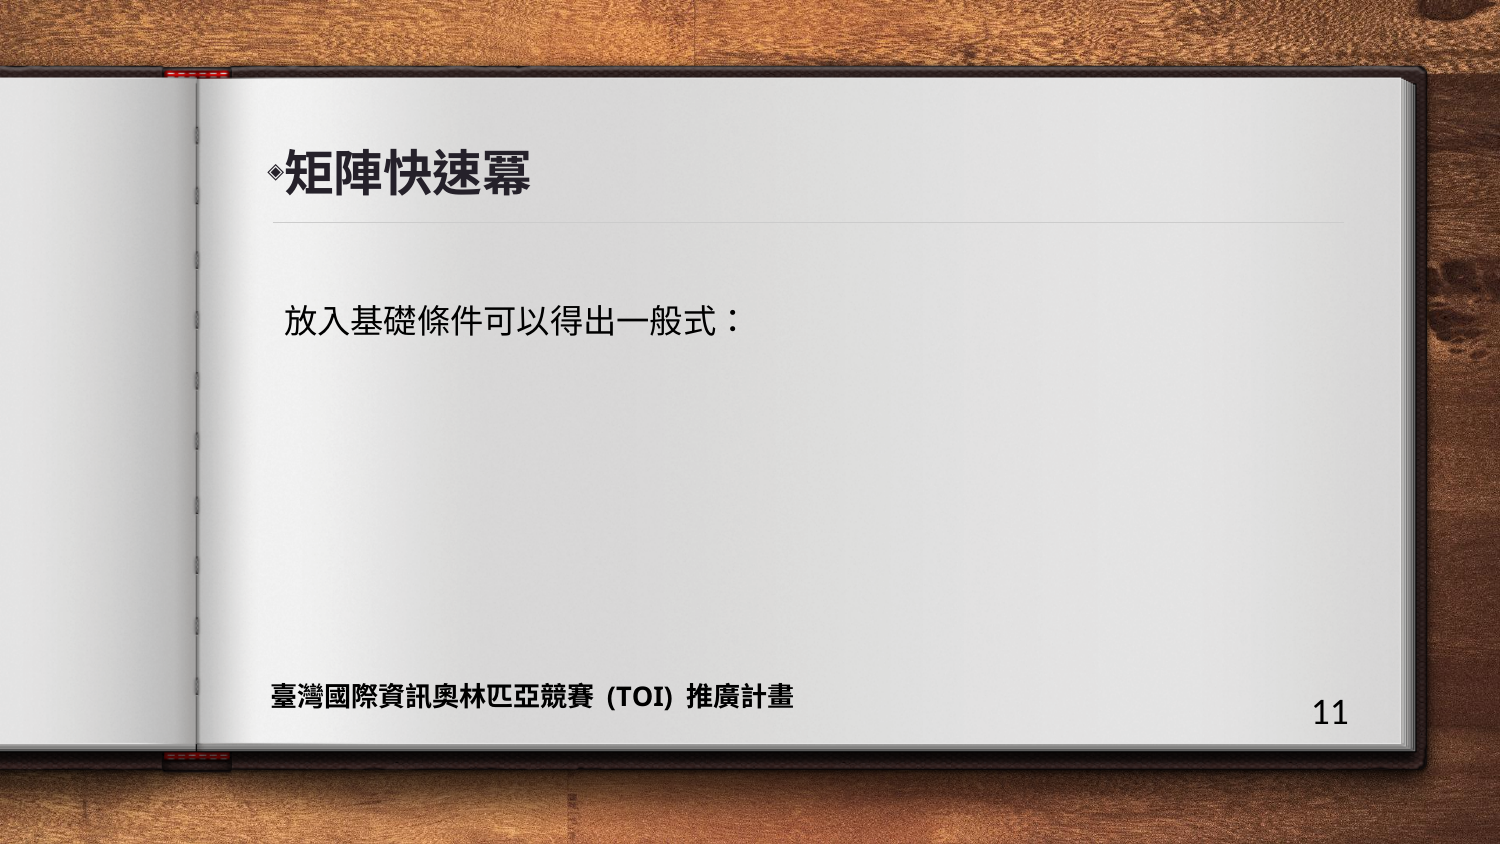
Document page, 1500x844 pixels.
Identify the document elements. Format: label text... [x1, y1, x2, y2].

list 矩陣快速冪 [252, 126, 1194, 216]
text_box [1295, 672, 1386, 737]
text_box 放入基礎條件可以得出一般式： [269, 293, 1367, 562]
